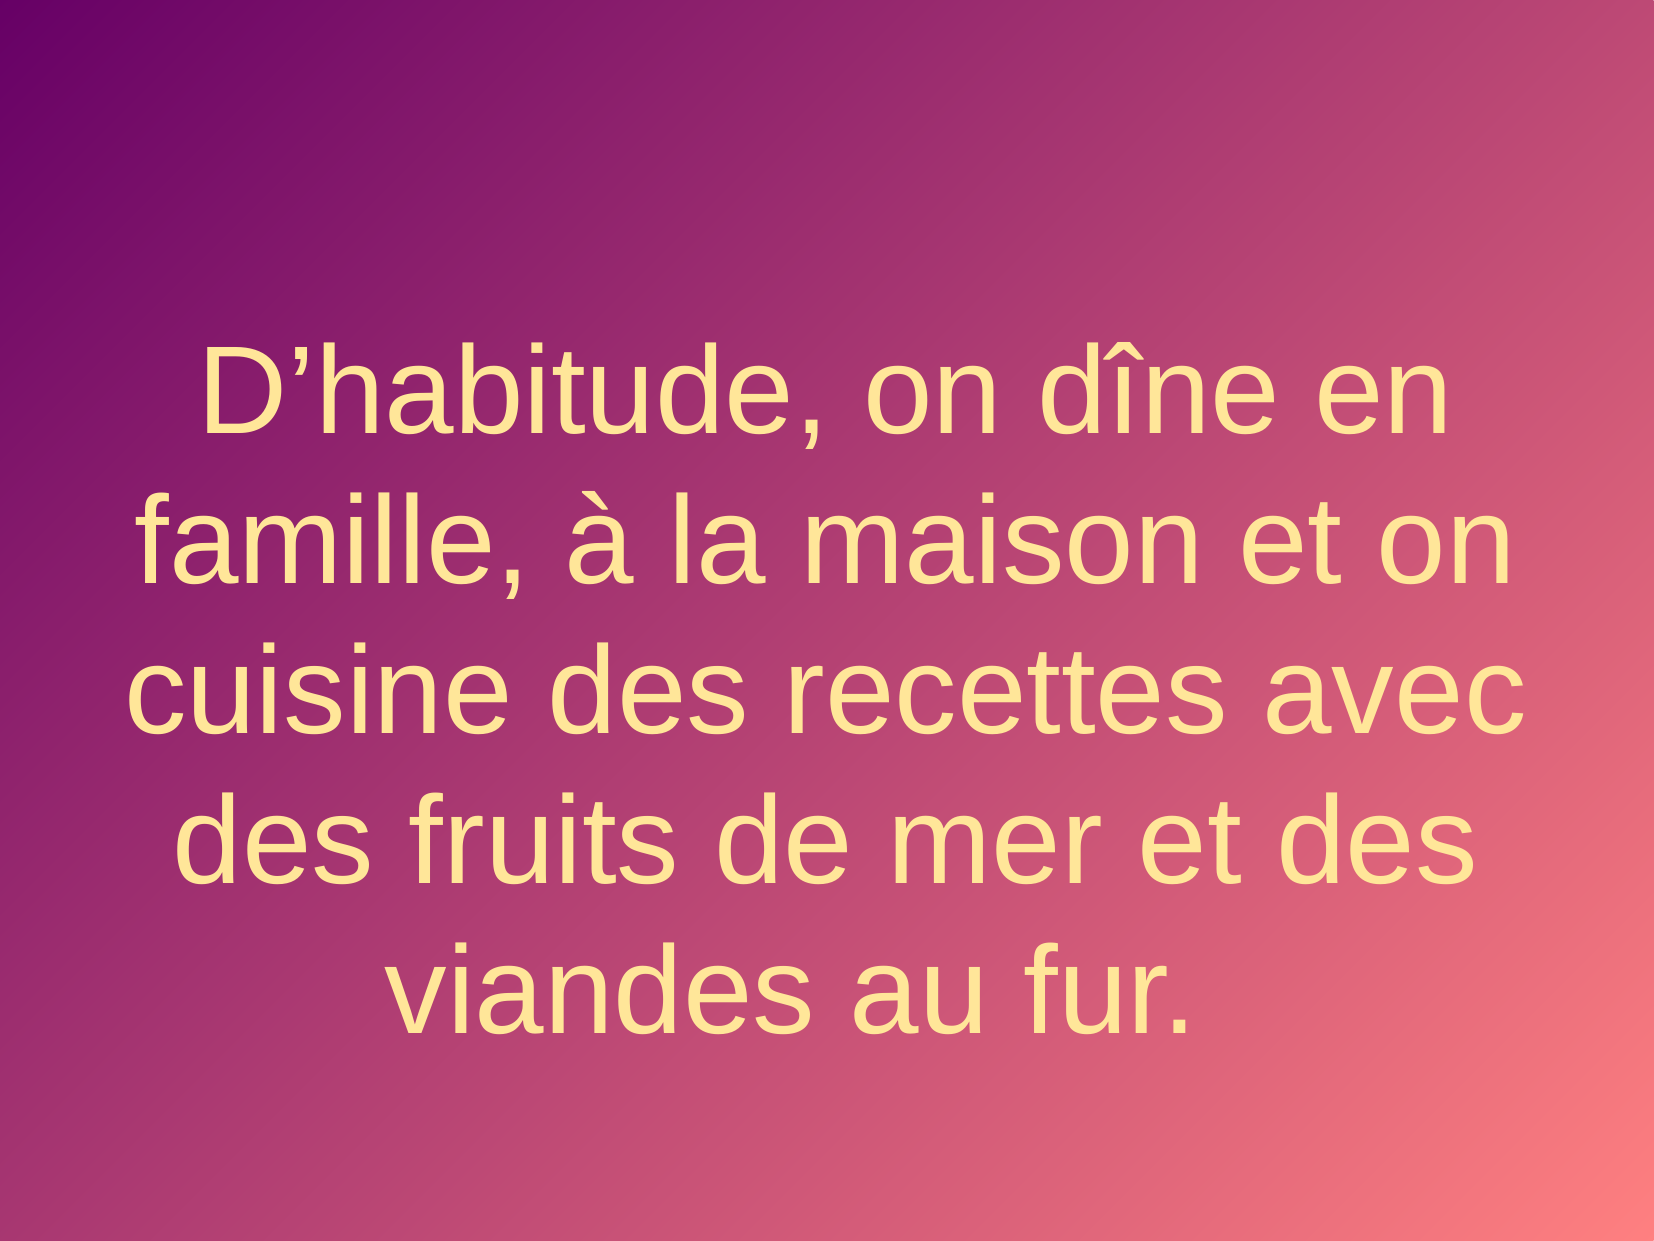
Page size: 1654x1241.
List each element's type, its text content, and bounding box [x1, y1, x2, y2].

title D’habitude, on dîne en famille, à la maison et on cuisine des recettes avec des fruits de mer et des viandes au fur. [112, 236, 1540, 1000]
